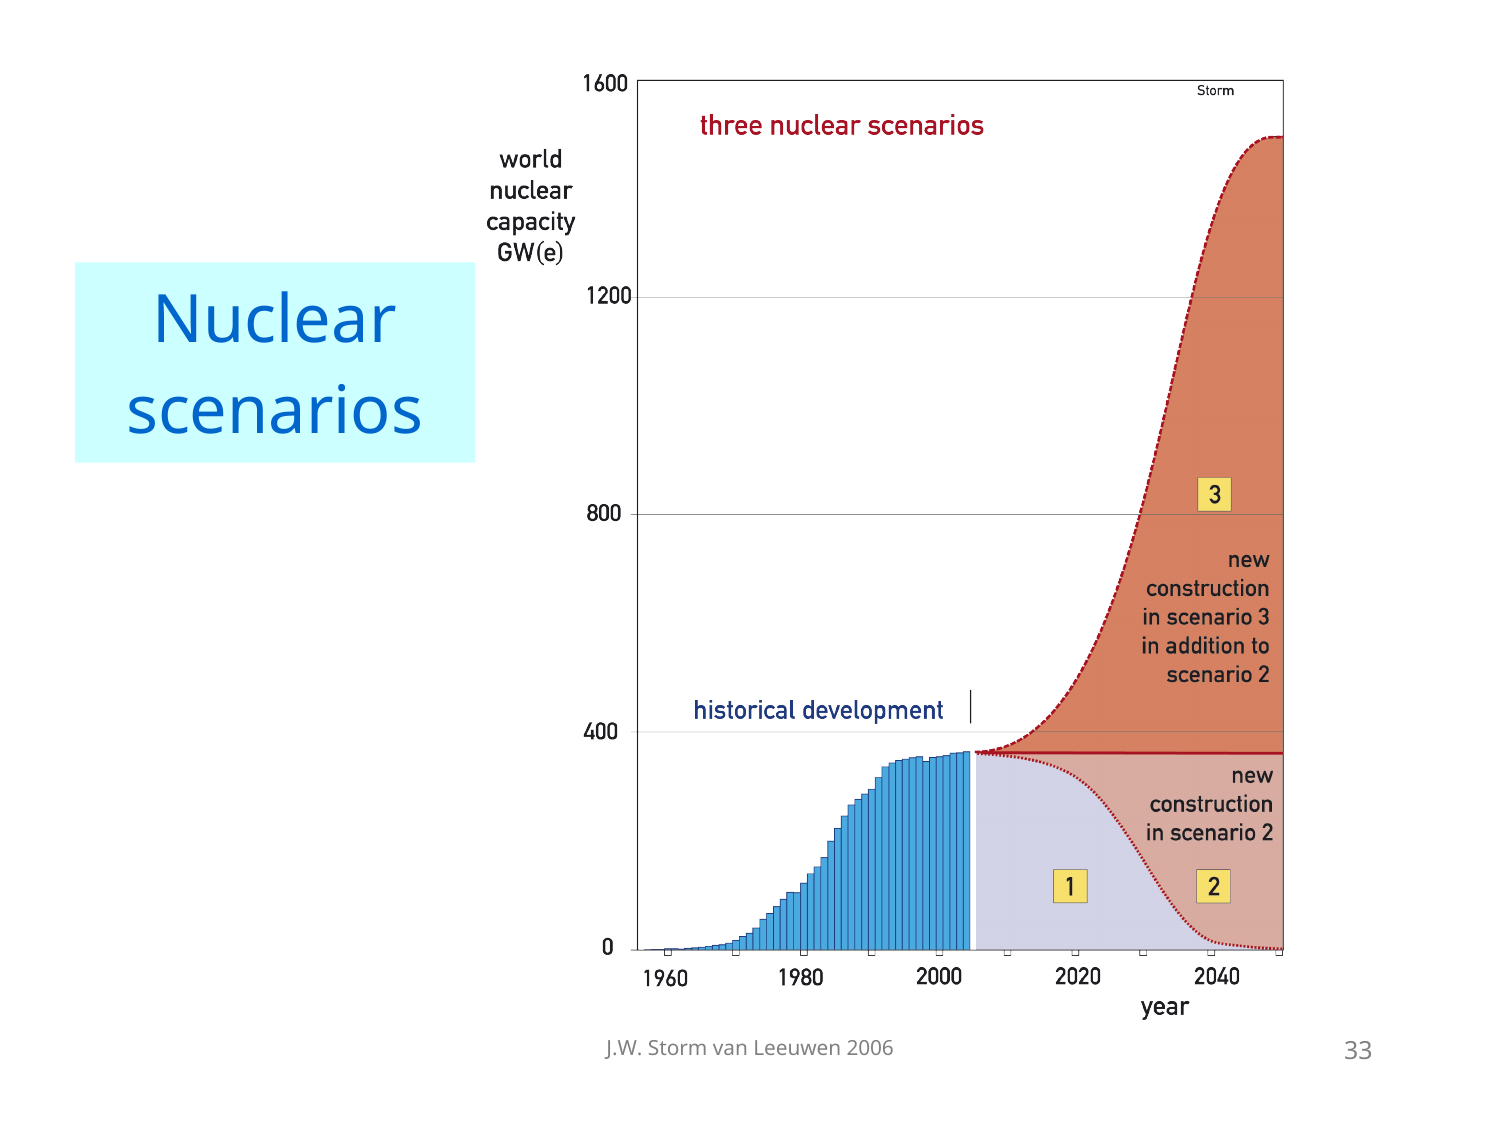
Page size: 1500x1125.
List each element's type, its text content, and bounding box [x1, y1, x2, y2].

picture [487, 74, 1284, 1020]
title Nuclear scenarios [74, 262, 475, 463]
